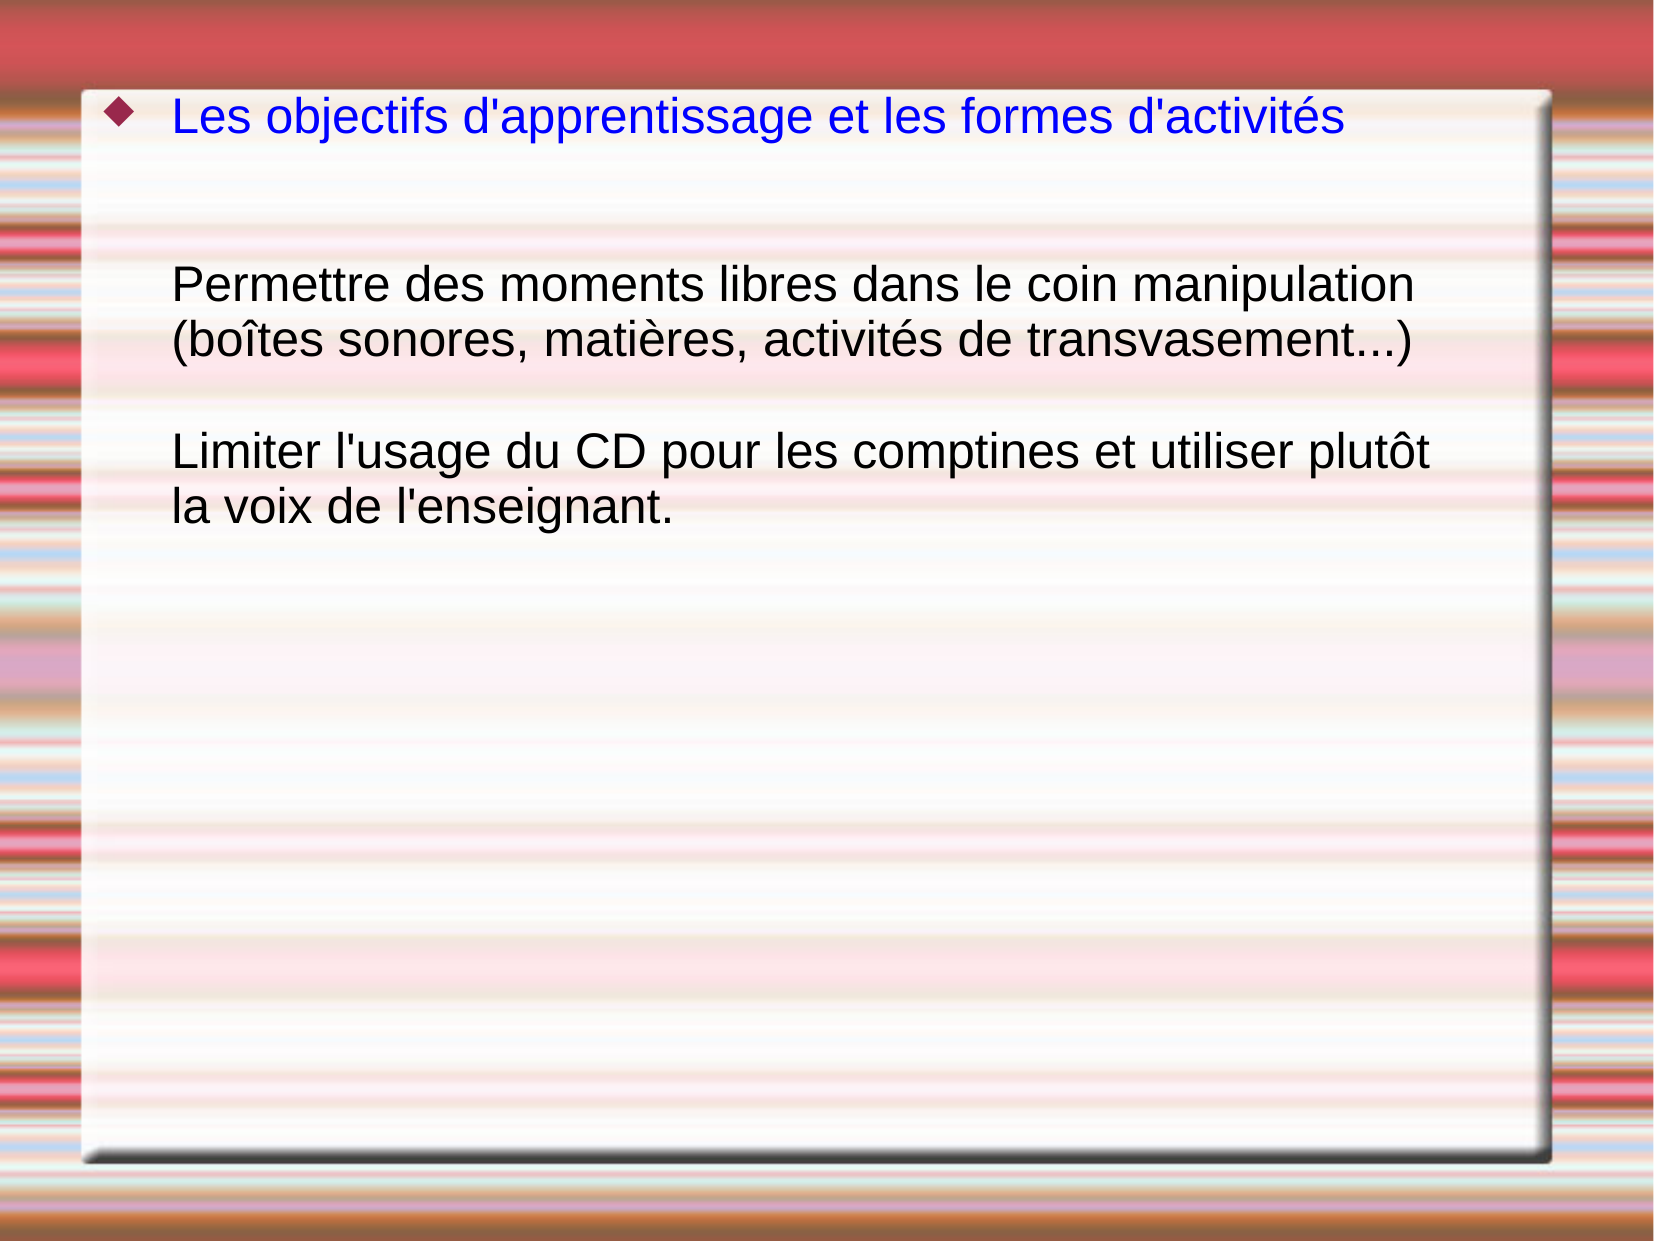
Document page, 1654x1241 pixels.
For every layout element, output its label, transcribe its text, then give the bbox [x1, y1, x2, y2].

list Les objectifs d'apprentissage et les formes d'activités Permettre des moments libres dans le coin manipulation (boîtes sonores, matières, activités de transvasement...) Limiter l'usage du CD pour les comptines et utiliser plutôt la voix de l'enseignant. [88, 88, 1506, 1241]
picture [0, 0, 1654, 1241]
